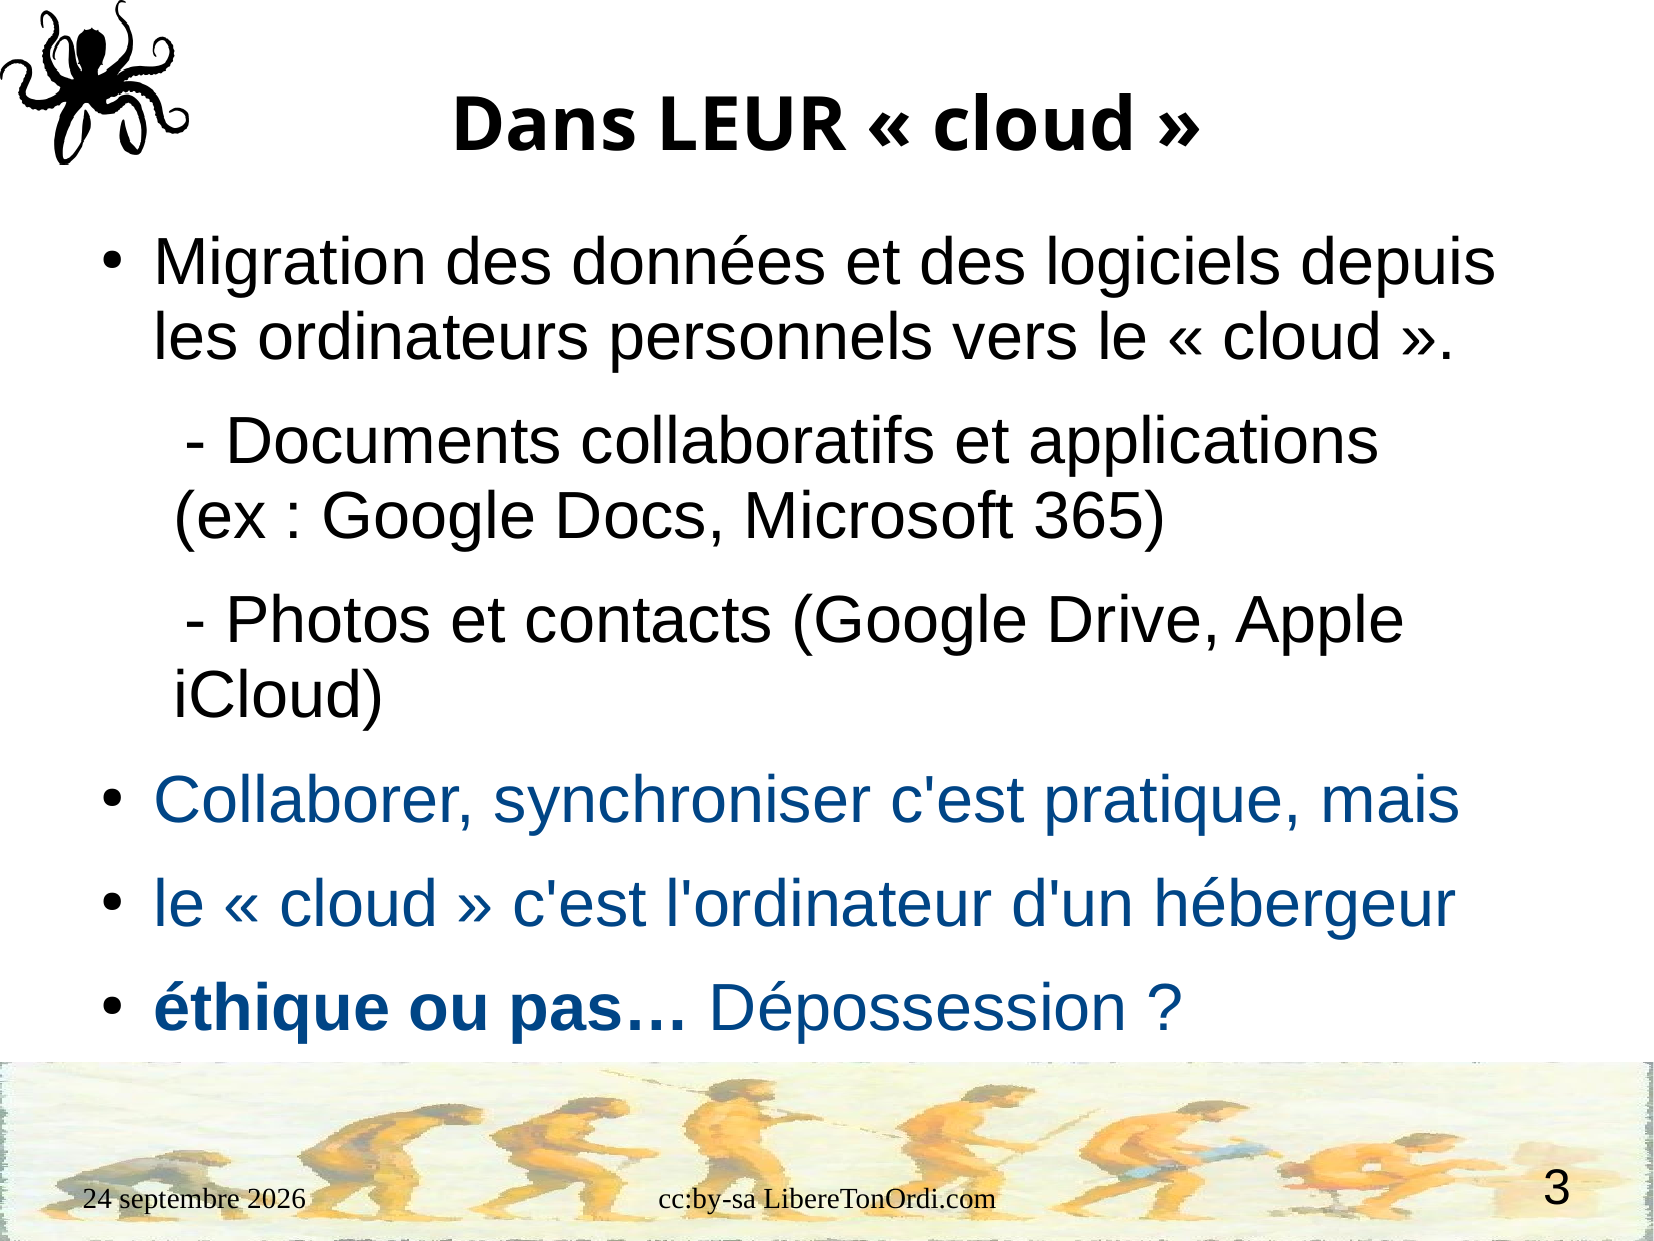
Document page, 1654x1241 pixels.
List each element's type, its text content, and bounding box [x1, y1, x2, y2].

picture [0, 1062, 1654, 1241]
list Migration des données et des logiciels depuis les ordinateurs personnels vers le « cloud ». - Documents collaboratifs et applications (ex : Google Docs, Microsoft 365) - Photos et contacts (Google Drive, Apple iCloud) Collaborer, synchroniser c'est pratique, mais le « cloud » c'est l'ordinateur d'un hébergeur éthique ou pas… Dépossession ? [82, 224, 1571, 1063]
picture [0, 0, 189, 165]
title Dans LEUR « cloud » [82, 47, 1571, 196]
